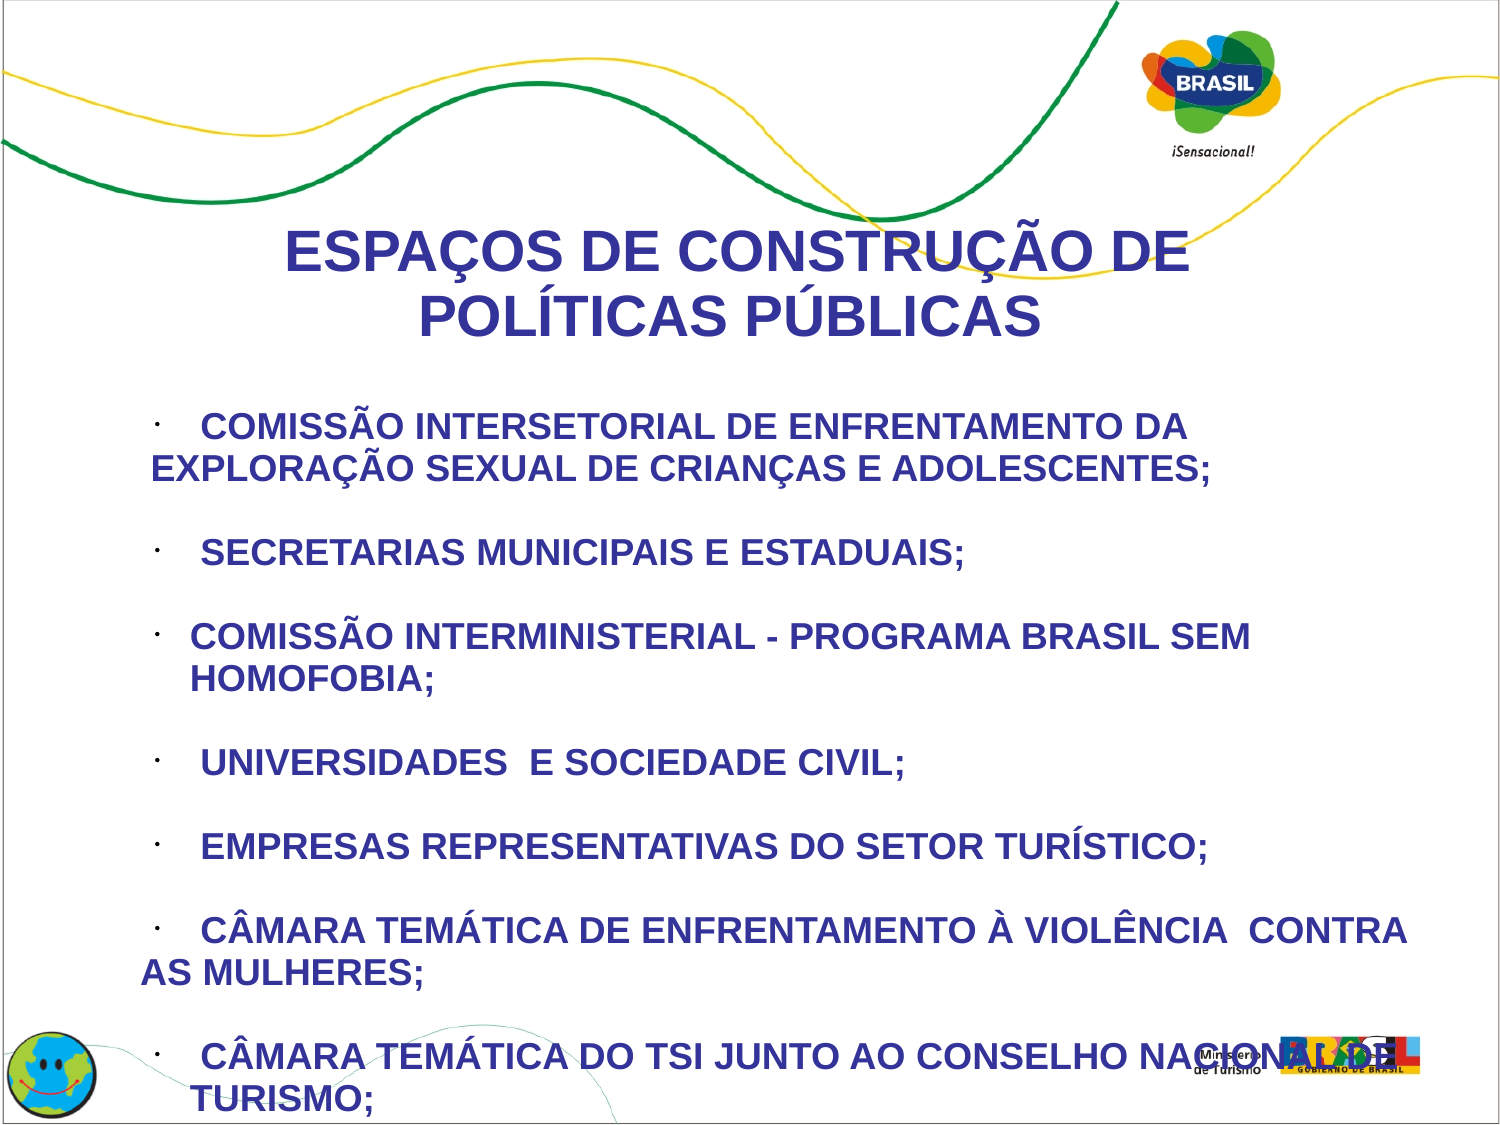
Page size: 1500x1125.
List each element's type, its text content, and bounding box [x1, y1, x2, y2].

text_box [960, 1062, 1184, 1090]
picture [0, 0, 1500, 1125]
text_box ESPAÇOS DE CONSTRUÇÃO DE POLÍTICAS PÚBLICAS [187, 210, 1289, 368]
text_box COMISSÃO INTERSETORIAL DE ENFRENTAMENTO DA EXPLORAÇÃO SEXUAL DE CRIANÇAS E ADOLESCENTES; SECRETARIAS MUNICIPAIS E ESTADUAIS; COMISSÃO INTERMINISTERIAL - PROGRAMA BRASIL SEM HOMOFOBIA; UNIVERSIDADES E SOCIEDADE CIVIL; EMPRESAS REPRESENTATIVAS DO SETOR TURÍSTICO; CÂMARA TEMÁTICA DE ENFRENTAMENTO À VIOLÊNCIA CONTRA AS MULHERES; CÂMARA TEMÁTICA DO TSI JUNTO AO CONSELHO NACIONAL DE TURISMO; COMISSÃO NACIONAL CONTRA O TRABALHO INFANTIL. [29, 314, 1500, 1062]
